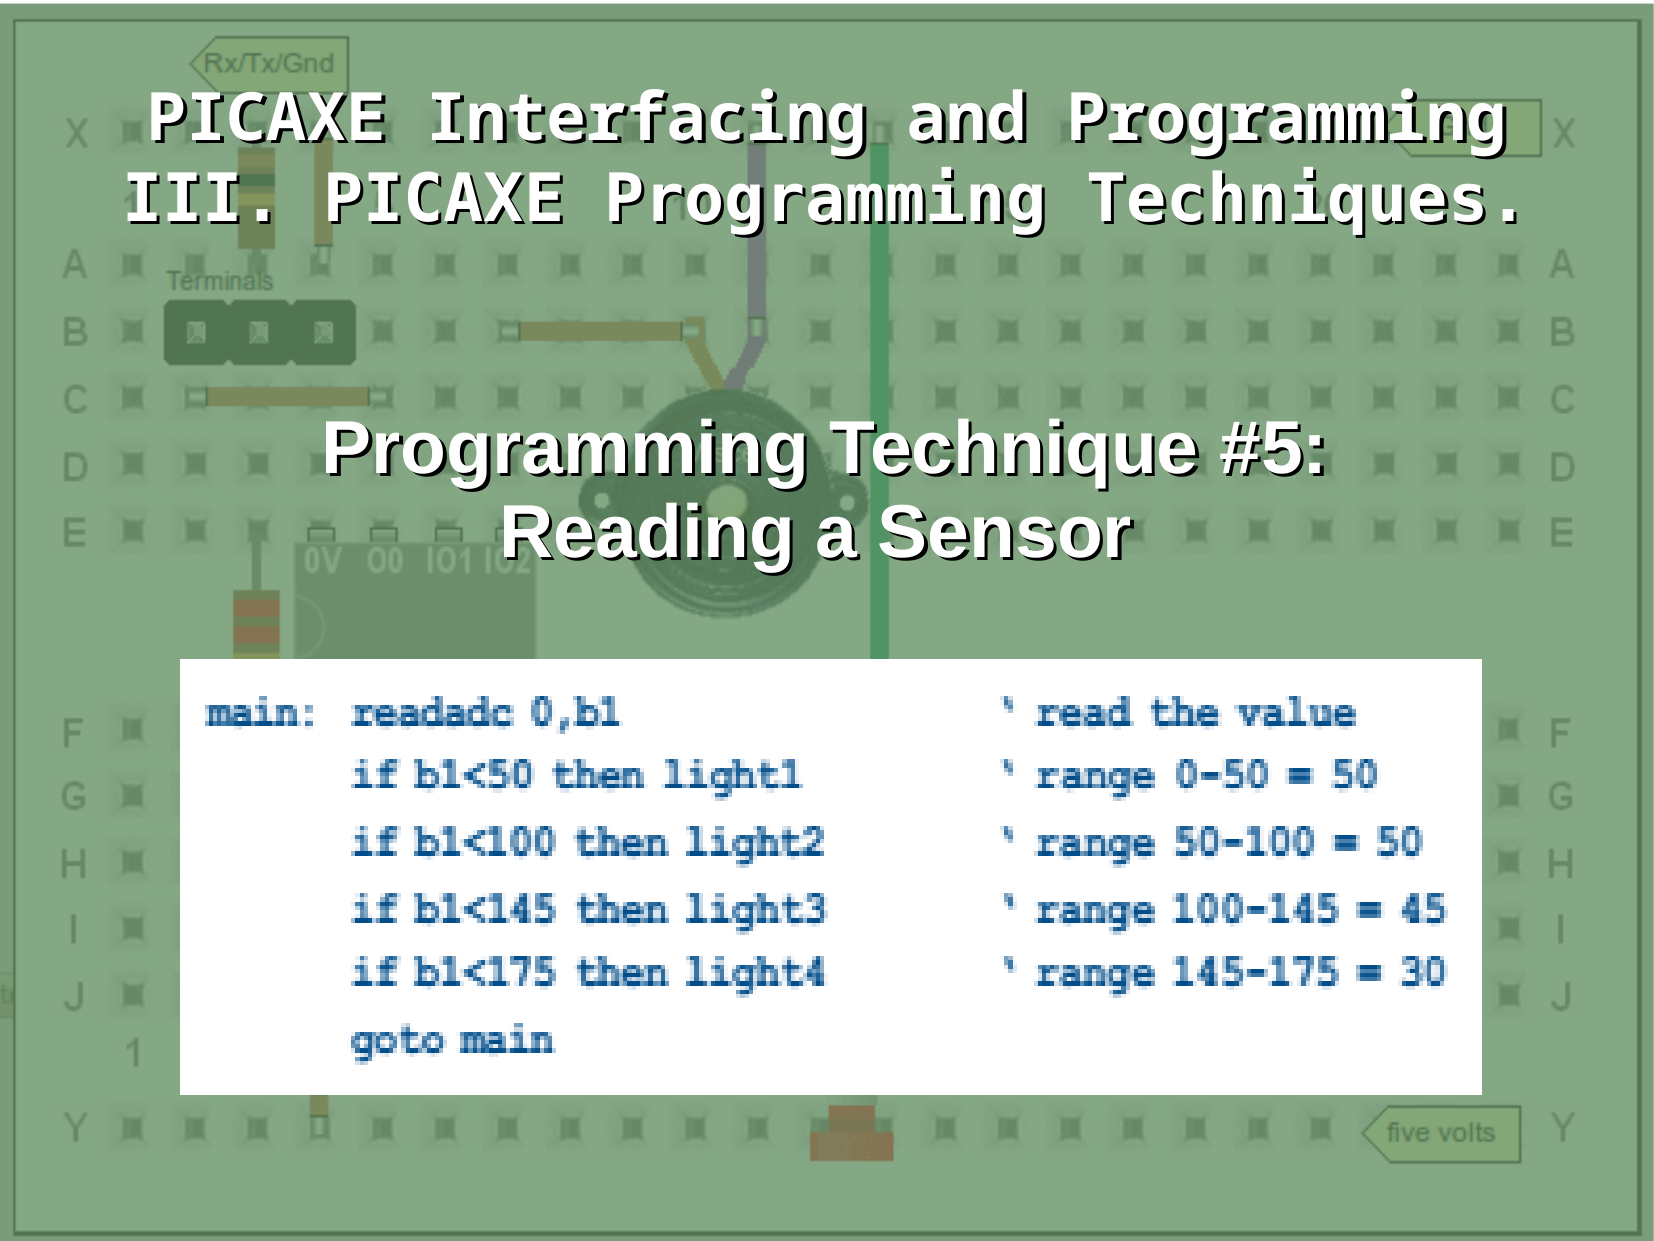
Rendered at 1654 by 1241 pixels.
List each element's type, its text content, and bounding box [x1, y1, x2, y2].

picture [0, 3, 1654, 1241]
text_box [71, 304, 1561, 1180]
title PICAXE Interfacing and Programming III. PICAXE Programming Techniques. [82, 37, 1571, 269]
